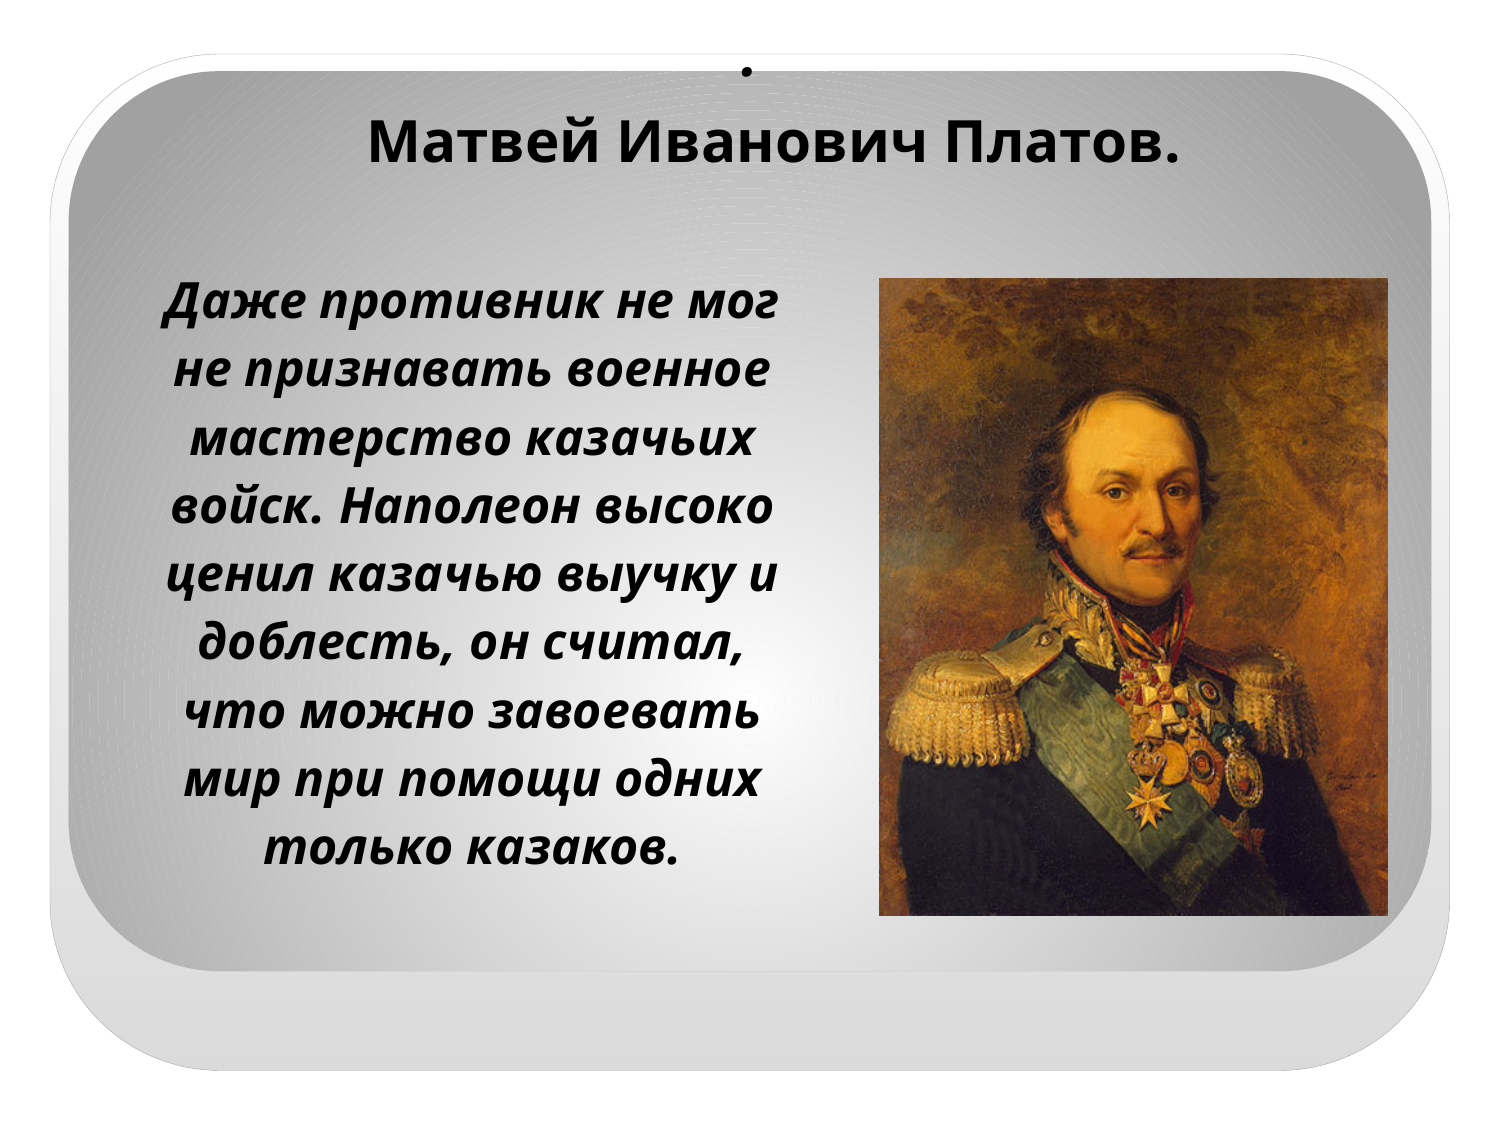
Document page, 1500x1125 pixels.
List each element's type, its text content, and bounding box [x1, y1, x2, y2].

text_box Даже противник не мог не признавать военное мастерство казачьих войск. Наполеон высоко ценил казачью выучку и доблесть, он считал, что можно завоевать мир при помощи одних только казаков. [147, 206, 798, 887]
picture [879, 278, 1388, 916]
text_box Матвей Иванович Платов. [301, 93, 1247, 188]
text_box . [0, 7, 1500, 102]
